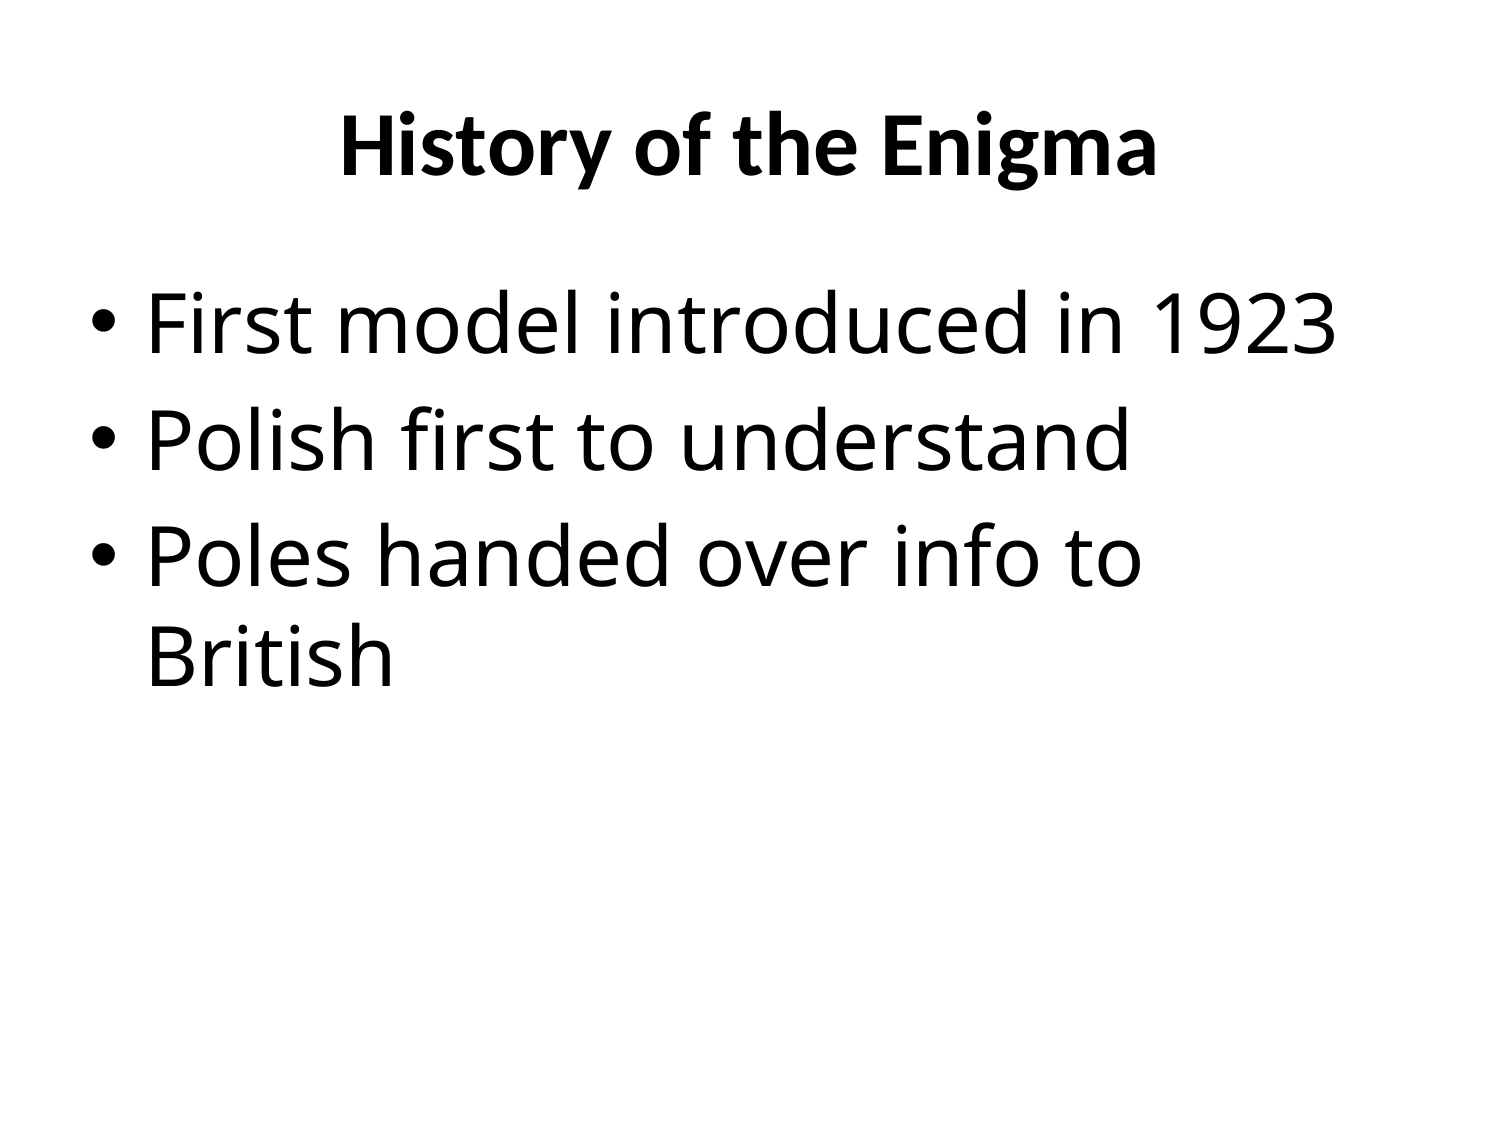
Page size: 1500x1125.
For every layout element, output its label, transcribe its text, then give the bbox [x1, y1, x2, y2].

text_box First model introduced in 1923 Polish first to understand Poles handed over info to British [75, 262, 1426, 1005]
text_box History of the Enigma [75, 20, 1426, 257]
